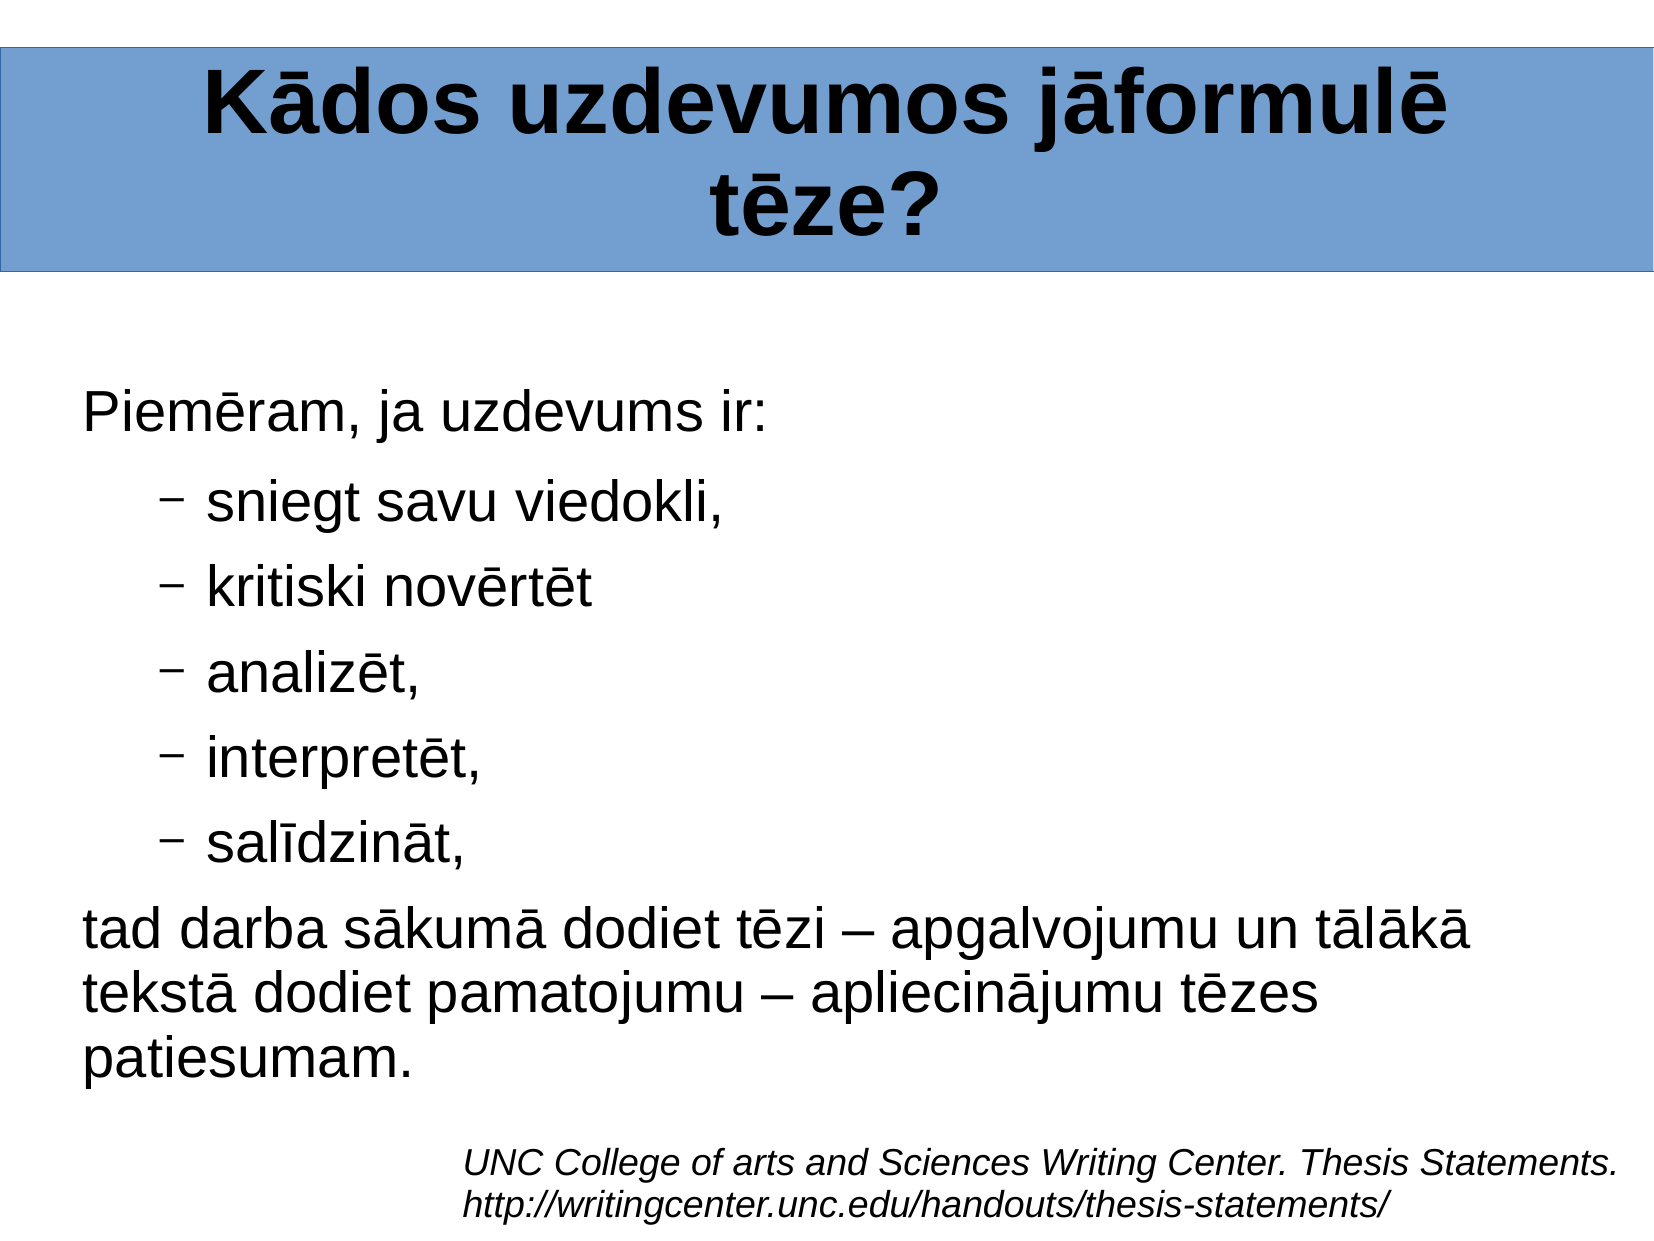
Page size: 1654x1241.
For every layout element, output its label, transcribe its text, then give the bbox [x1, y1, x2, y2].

list Piemēram, ja uzdevums ir: sniegt savu viedokli, kritiski novērtēt analizēt, interpretēt, salīdzināt, tad darba sākumā dodiet tēzi – apgalvojumu un tālākā tekstā dodiet pamatojumu – apliecinājumu tēzes patiesumam. [82, 378, 1619, 1099]
title Kādos uzdevumos jāformulē tēze? [82, 49, 1571, 257]
text_box [0, 47, 1654, 272]
text_box UNC College of arts and Sciences Writing Center. Thesis Statements. http://writingcenter.unc.edu/handouts/thesis-statements/ [447, 1133, 1646, 1233]
